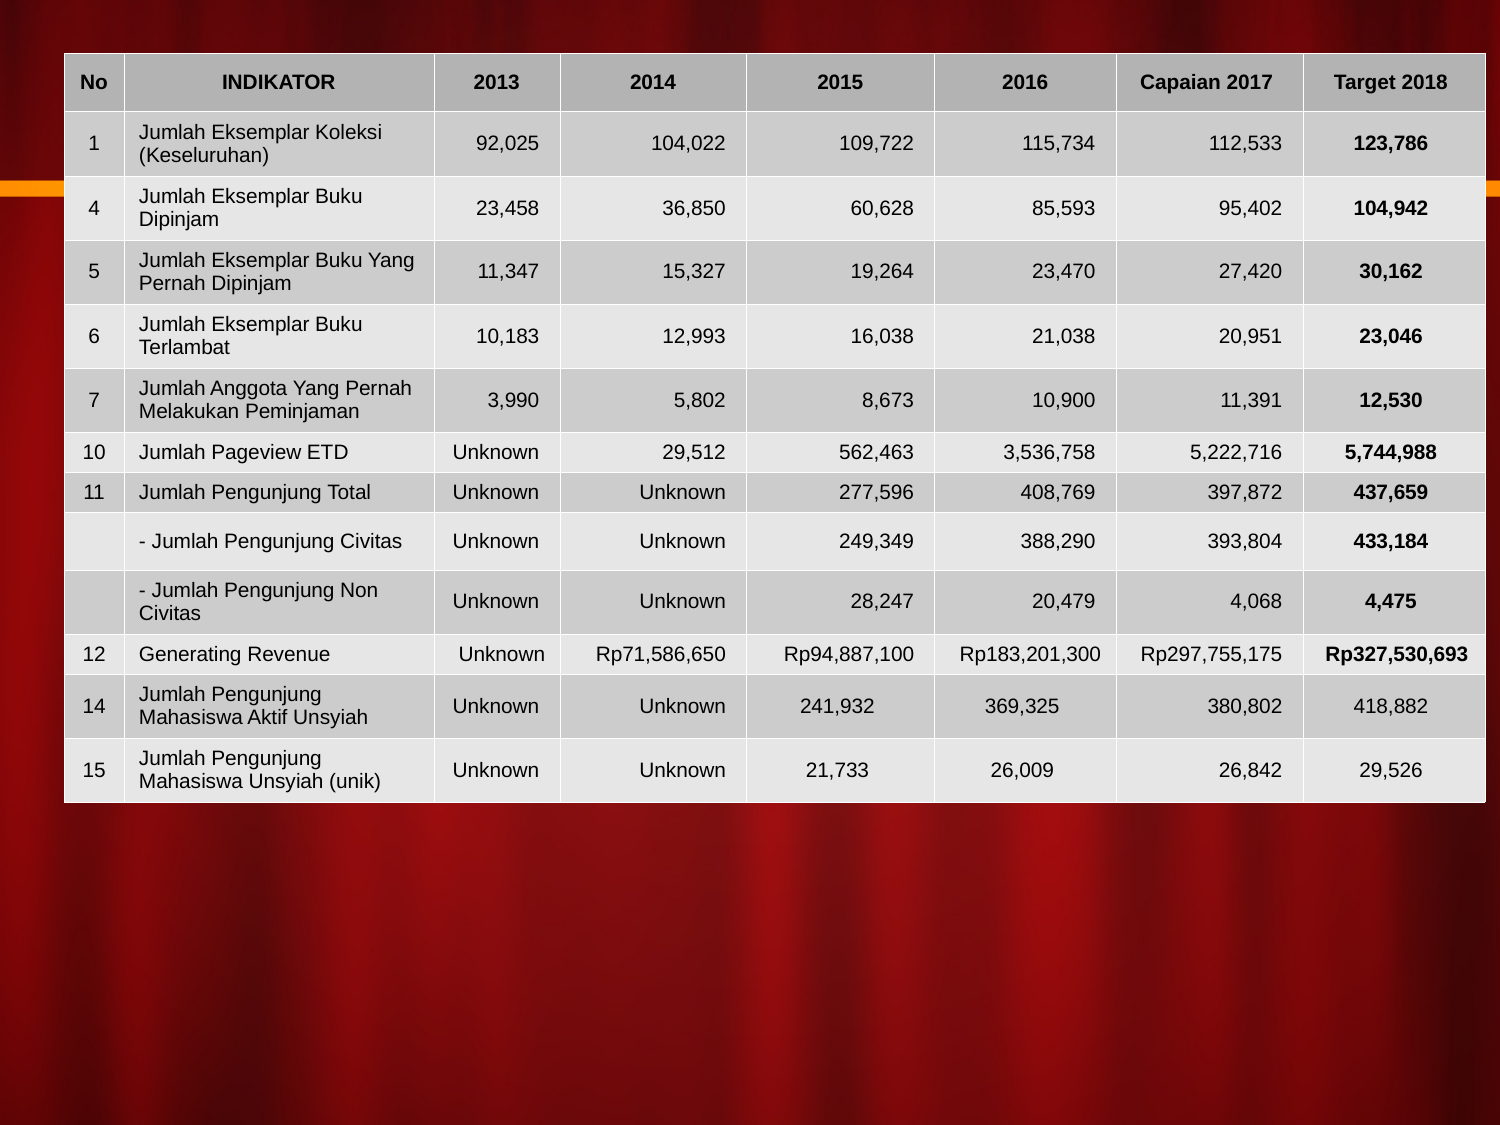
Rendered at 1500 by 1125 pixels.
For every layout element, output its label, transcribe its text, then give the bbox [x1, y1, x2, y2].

table_cell - Jumlah Pengunjung Non Civitas [125, 571, 434, 634]
table_cell Rp71,586,650 [561, 635, 746, 674]
table_header 2014 [561, 54, 746, 111]
table_cell 277,596 [747, 473, 934, 512]
table_cell 5 [65, 241, 124, 304]
table_cell Rp327,530,693 [1304, 635, 1485, 674]
table_cell Rp183,201,300 [935, 635, 1116, 674]
table_cell 21,038 [935, 305, 1116, 368]
table_cell 104,022 [561, 112, 746, 176]
table_header INDIKATOR [125, 54, 434, 111]
table_cell [65, 571, 124, 634]
table_header Target 2018 [1304, 54, 1485, 111]
table_header 2013 [435, 54, 560, 111]
table_cell 104,942 [1304, 177, 1485, 240]
table_header No [65, 54, 124, 111]
table_cell 437,659 [1304, 473, 1485, 512]
table_cell 23,470 [935, 241, 1116, 304]
table_cell 397,872 [1117, 473, 1303, 512]
table_cell 11,347 [435, 241, 560, 304]
table_cell 30,162 [1304, 241, 1485, 304]
table_cell Jumlah Eksemplar Buku Yang Pernah Dipinjam [125, 241, 434, 304]
table_cell 5,802 [561, 369, 746, 432]
table_cell 15,327 [561, 241, 746, 304]
table_cell 380,802 [1117, 675, 1303, 738]
table_cell Unknown [561, 571, 746, 634]
table_cell 29,512 [561, 433, 746, 472]
table_cell 15 [65, 739, 124, 802]
table_cell 109,722 [747, 112, 934, 176]
table_cell 393,804 [1117, 513, 1303, 570]
table_cell 11,391 [1117, 369, 1303, 432]
table_cell 433,184 [1304, 513, 1485, 570]
table_cell 3,536,758 [935, 433, 1116, 472]
table_cell 249,349 [747, 513, 934, 570]
table_cell 11 [65, 473, 124, 512]
table_cell Jumlah Pengunjung Total [125, 473, 434, 512]
table_cell Generating Revenue [125, 635, 434, 674]
table_cell 388,290 [935, 513, 1116, 570]
table_cell Jumlah Eksemplar Buku Terlambat [125, 305, 434, 368]
table_cell 23,458 [435, 177, 560, 240]
table_cell 85,593 [935, 177, 1116, 240]
table_cell Jumlah Eksemplar Buku Dipinjam [125, 177, 434, 240]
table_cell Jumlah Pengunjung Mahasiswa Unsyiah (unik) [125, 739, 434, 802]
table_cell Unknown [435, 433, 560, 472]
table_cell 1 [65, 112, 124, 176]
table_cell 21,733 [747, 739, 934, 802]
table_cell 10,183 [435, 305, 560, 368]
table_cell 92,025 [435, 112, 560, 176]
table_cell Jumlah Anggota Yang Pernah Melakukan Peminjaman [125, 369, 434, 432]
table_cell 23,046 [1304, 305, 1485, 368]
table_cell 36,850 [561, 177, 746, 240]
table_cell 14 [65, 675, 124, 738]
table_cell Unknown [435, 635, 560, 674]
table_cell 12 [65, 635, 124, 674]
table_cell Jumlah Eksemplar Koleksi (Keseluruhan) [125, 112, 434, 176]
table_cell 112,533 [1117, 112, 1303, 176]
table_cell - Jumlah Pengunjung Civitas [125, 513, 434, 570]
table_cell Unknown [435, 675, 560, 738]
table_cell 26,842 [1117, 739, 1303, 802]
table_cell Unknown [561, 513, 746, 570]
table_cell 7 [65, 369, 124, 432]
table_cell 5,222,716 [1117, 433, 1303, 472]
table_cell Unknown [435, 571, 560, 634]
table_cell Unknown [435, 739, 560, 802]
table_cell 20,951 [1117, 305, 1303, 368]
table_cell 418,882 [1304, 675, 1485, 738]
table_cell 3,990 [435, 369, 560, 432]
table_cell Rp297,755,175 [1117, 635, 1303, 674]
table_cell 562,463 [747, 433, 934, 472]
table_cell 241,932 [747, 675, 934, 738]
picture [0, 0, 1500, 1125]
table_cell 4 [65, 177, 124, 240]
table_header 2016 [935, 54, 1116, 111]
table_cell Unknown [561, 739, 746, 802]
table_cell 26,009 [935, 739, 1116, 802]
table_cell 408,769 [935, 473, 1116, 512]
table_cell Rp94,887,100 [747, 635, 934, 674]
table_cell 29,526 [1304, 739, 1485, 802]
table_cell Unknown [561, 473, 746, 512]
table_cell 5,744,988 [1304, 433, 1485, 472]
table_header Capaian 2017 [1117, 54, 1303, 111]
table_cell 12,993 [561, 305, 746, 368]
table_cell Jumlah Pageview ETD [125, 433, 434, 472]
table_header 2015 [747, 54, 934, 111]
table_cell [65, 513, 124, 570]
table_cell 27,420 [1117, 241, 1303, 304]
table_cell 60,628 [747, 177, 934, 240]
table_cell 369,325 [935, 675, 1116, 738]
table_cell Jumlah Pengunjung Mahasiswa Aktif Unsyiah [125, 675, 434, 738]
table_cell 16,038 [747, 305, 934, 368]
table_cell 20,479 [935, 571, 1116, 634]
table_cell 19,264 [747, 241, 934, 304]
table_cell 12,530 [1304, 369, 1485, 432]
table_cell 10,900 [935, 369, 1116, 432]
table_cell 28,247 [747, 571, 934, 634]
table_cell 123,786 [1304, 112, 1485, 176]
table_cell 4,475 [1304, 571, 1485, 634]
table_cell 4,068 [1117, 571, 1303, 634]
table_cell Unknown [561, 675, 746, 738]
table_cell 95,402 [1117, 177, 1303, 240]
table_cell Unknown [435, 513, 560, 570]
table_cell 8,673 [747, 369, 934, 432]
table_cell Unknown [435, 473, 560, 512]
table_cell 115,734 [935, 112, 1116, 176]
table_cell 6 [65, 305, 124, 368]
table_cell 10 [65, 433, 124, 472]
